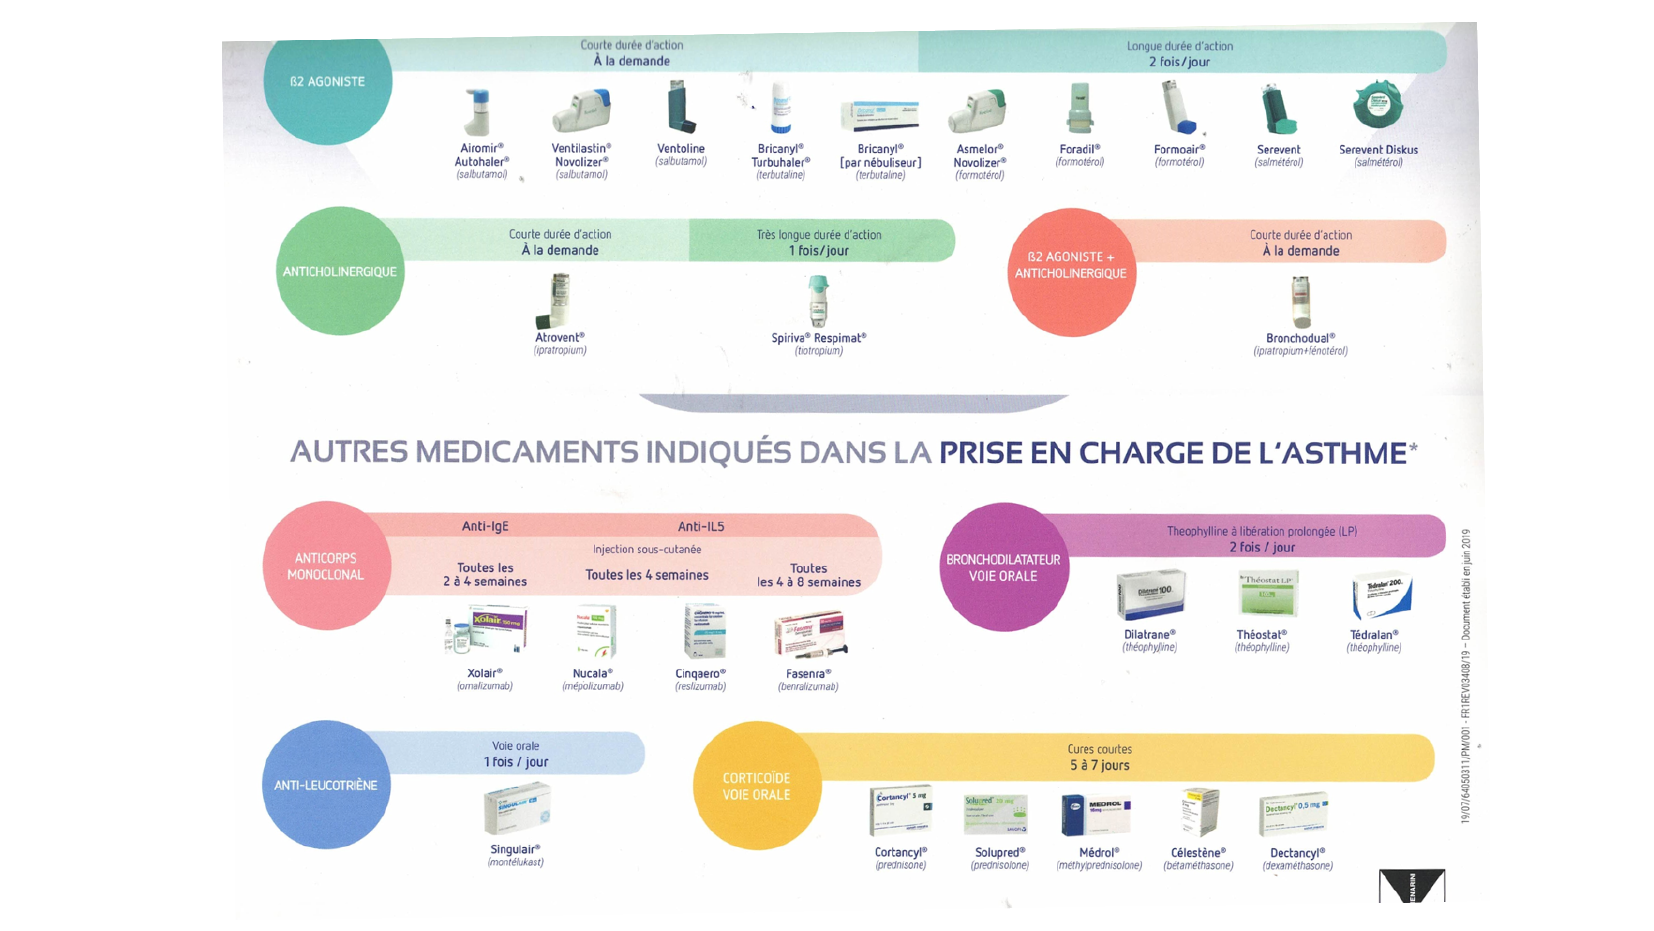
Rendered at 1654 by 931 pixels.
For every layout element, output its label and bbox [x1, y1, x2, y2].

picture [221, 21, 1490, 920]
